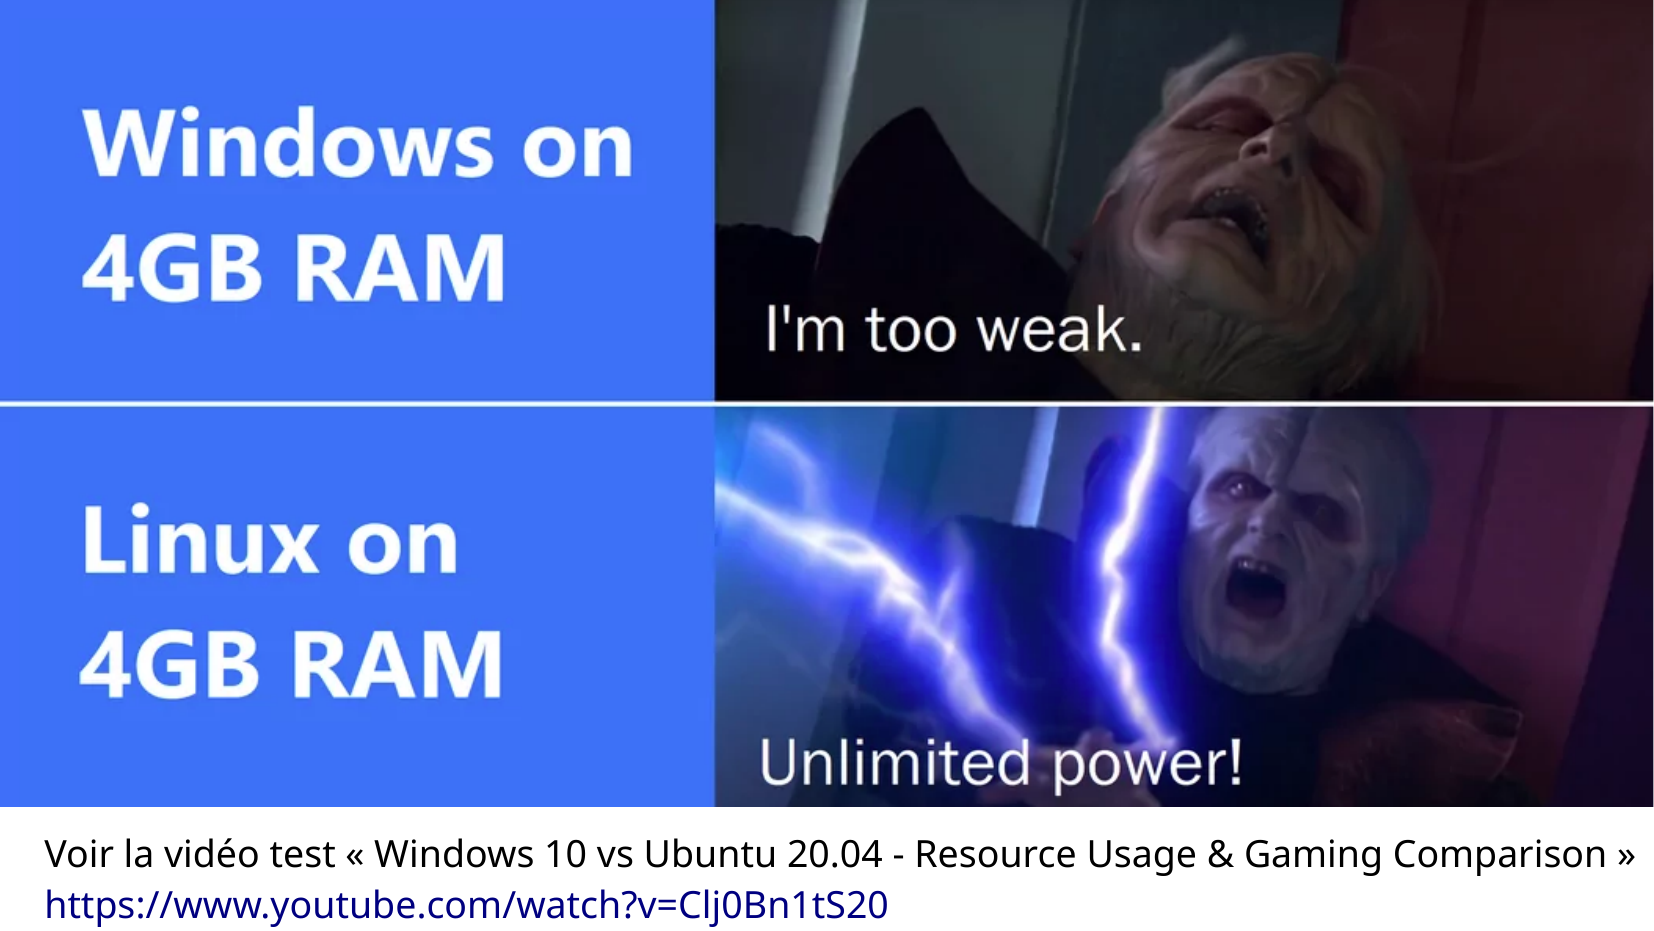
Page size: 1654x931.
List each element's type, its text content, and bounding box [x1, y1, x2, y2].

picture [0, 0, 1654, 807]
text_box Voir la vidéo test « Windows 10 vs Ubuntu 20.04 - Resource Usage & Gaming Comparison » https://www.youtube.com/watch?v=Clj0Bn1tS20 [29, 819, 1652, 931]
